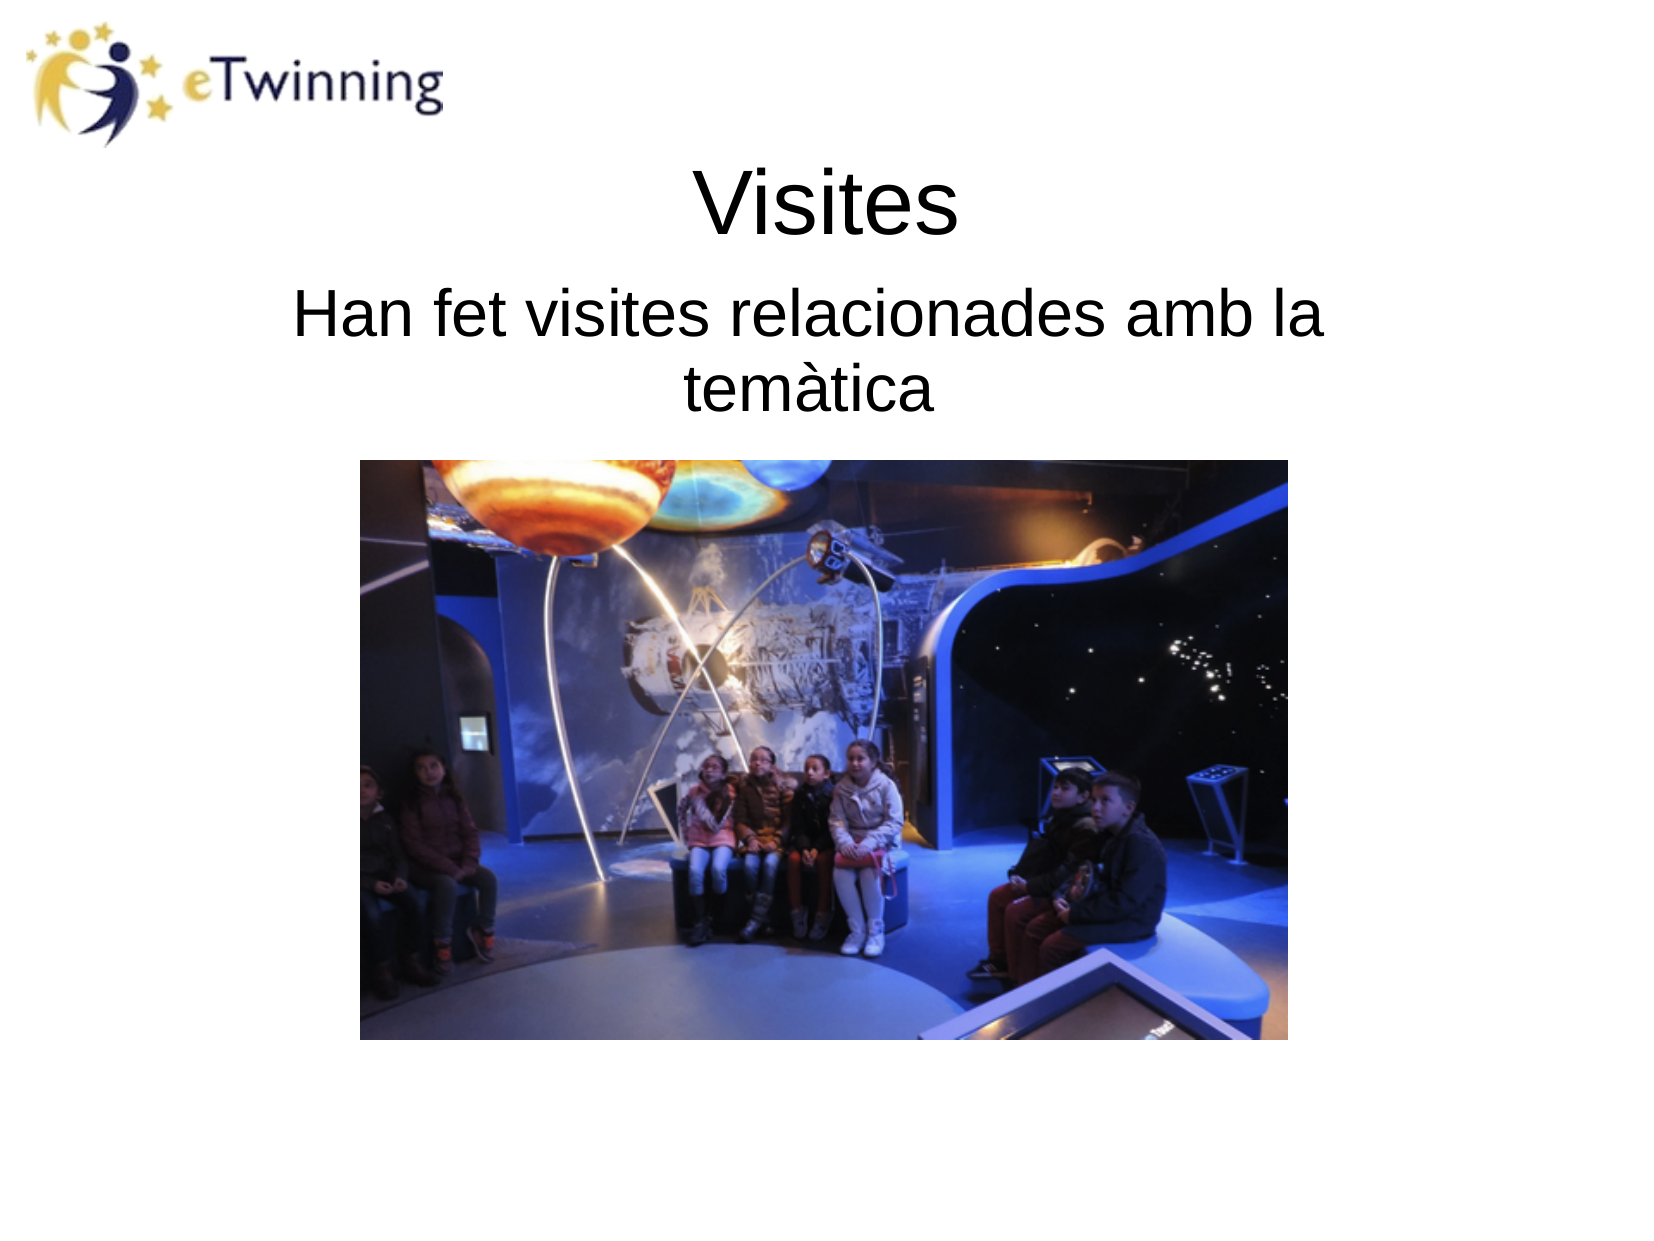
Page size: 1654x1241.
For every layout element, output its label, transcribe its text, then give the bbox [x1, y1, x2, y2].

subtitle Han fet visites relacionades amb la temàtica [200, 275, 1418, 426]
title Visites [82, 147, 1571, 259]
picture [360, 460, 1288, 1040]
picture [26, 20, 443, 148]
